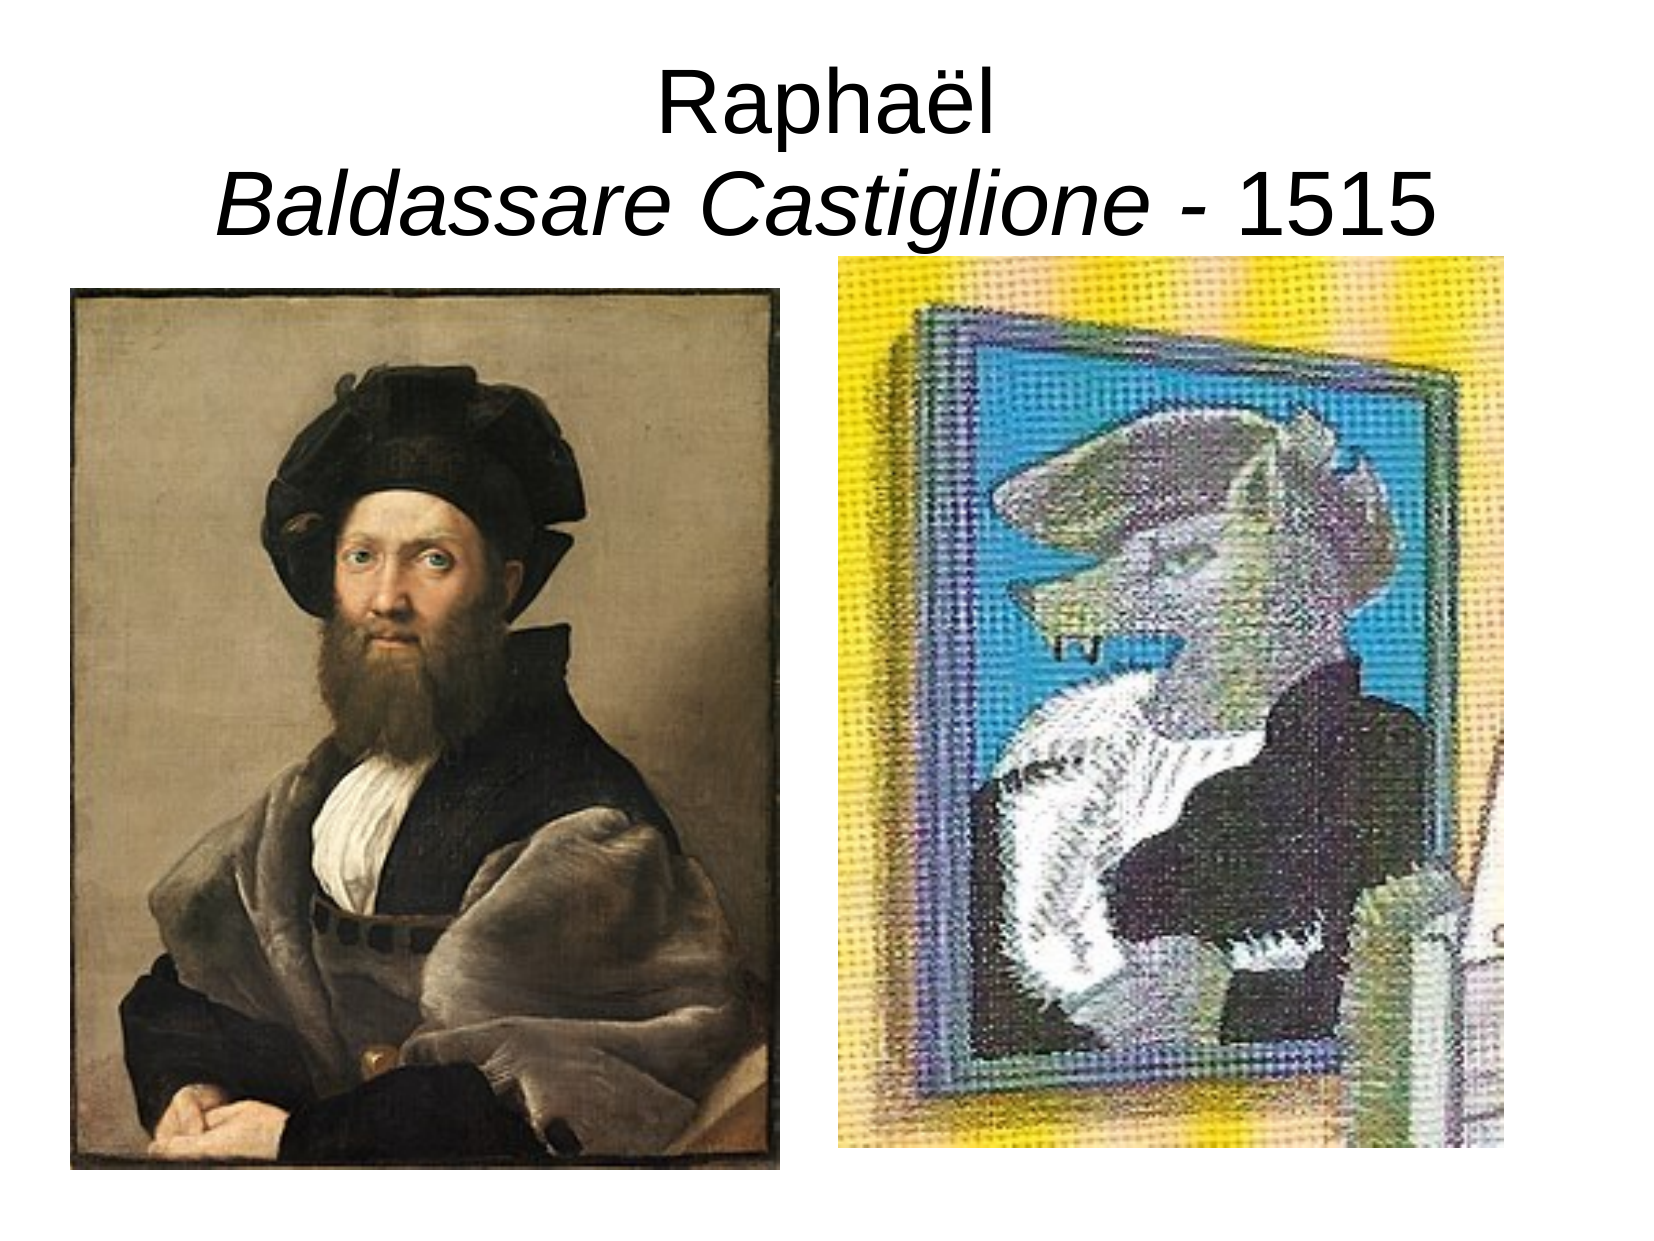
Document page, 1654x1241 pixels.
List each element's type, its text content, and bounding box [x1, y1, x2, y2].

picture [70, 288, 780, 1170]
title Raphaël Baldassare Castiglione - 1515 [82, 49, 1571, 257]
picture [838, 256, 1504, 1148]
